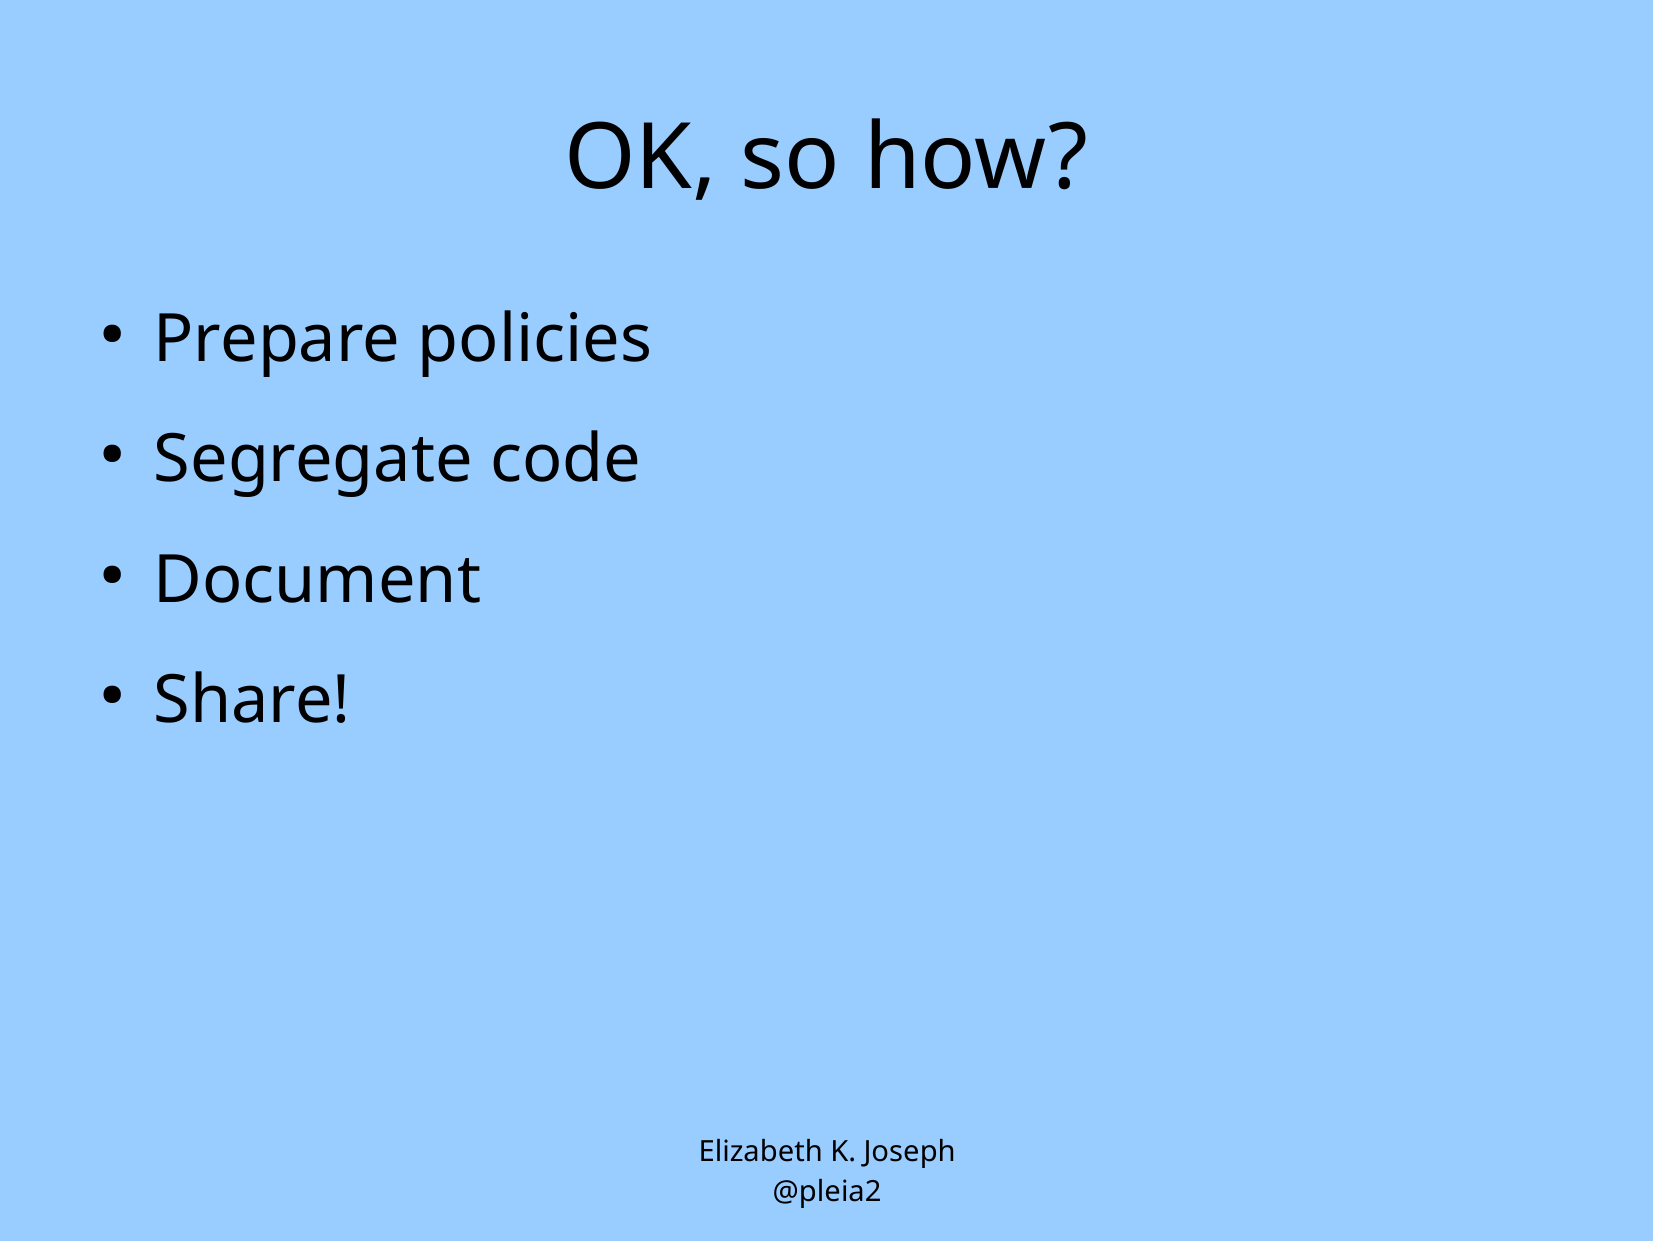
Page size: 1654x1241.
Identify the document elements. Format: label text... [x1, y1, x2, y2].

list Prepare policies Segregate code Document Share! [82, 290, 1571, 1010]
title OK, so how? [82, 49, 1571, 257]
